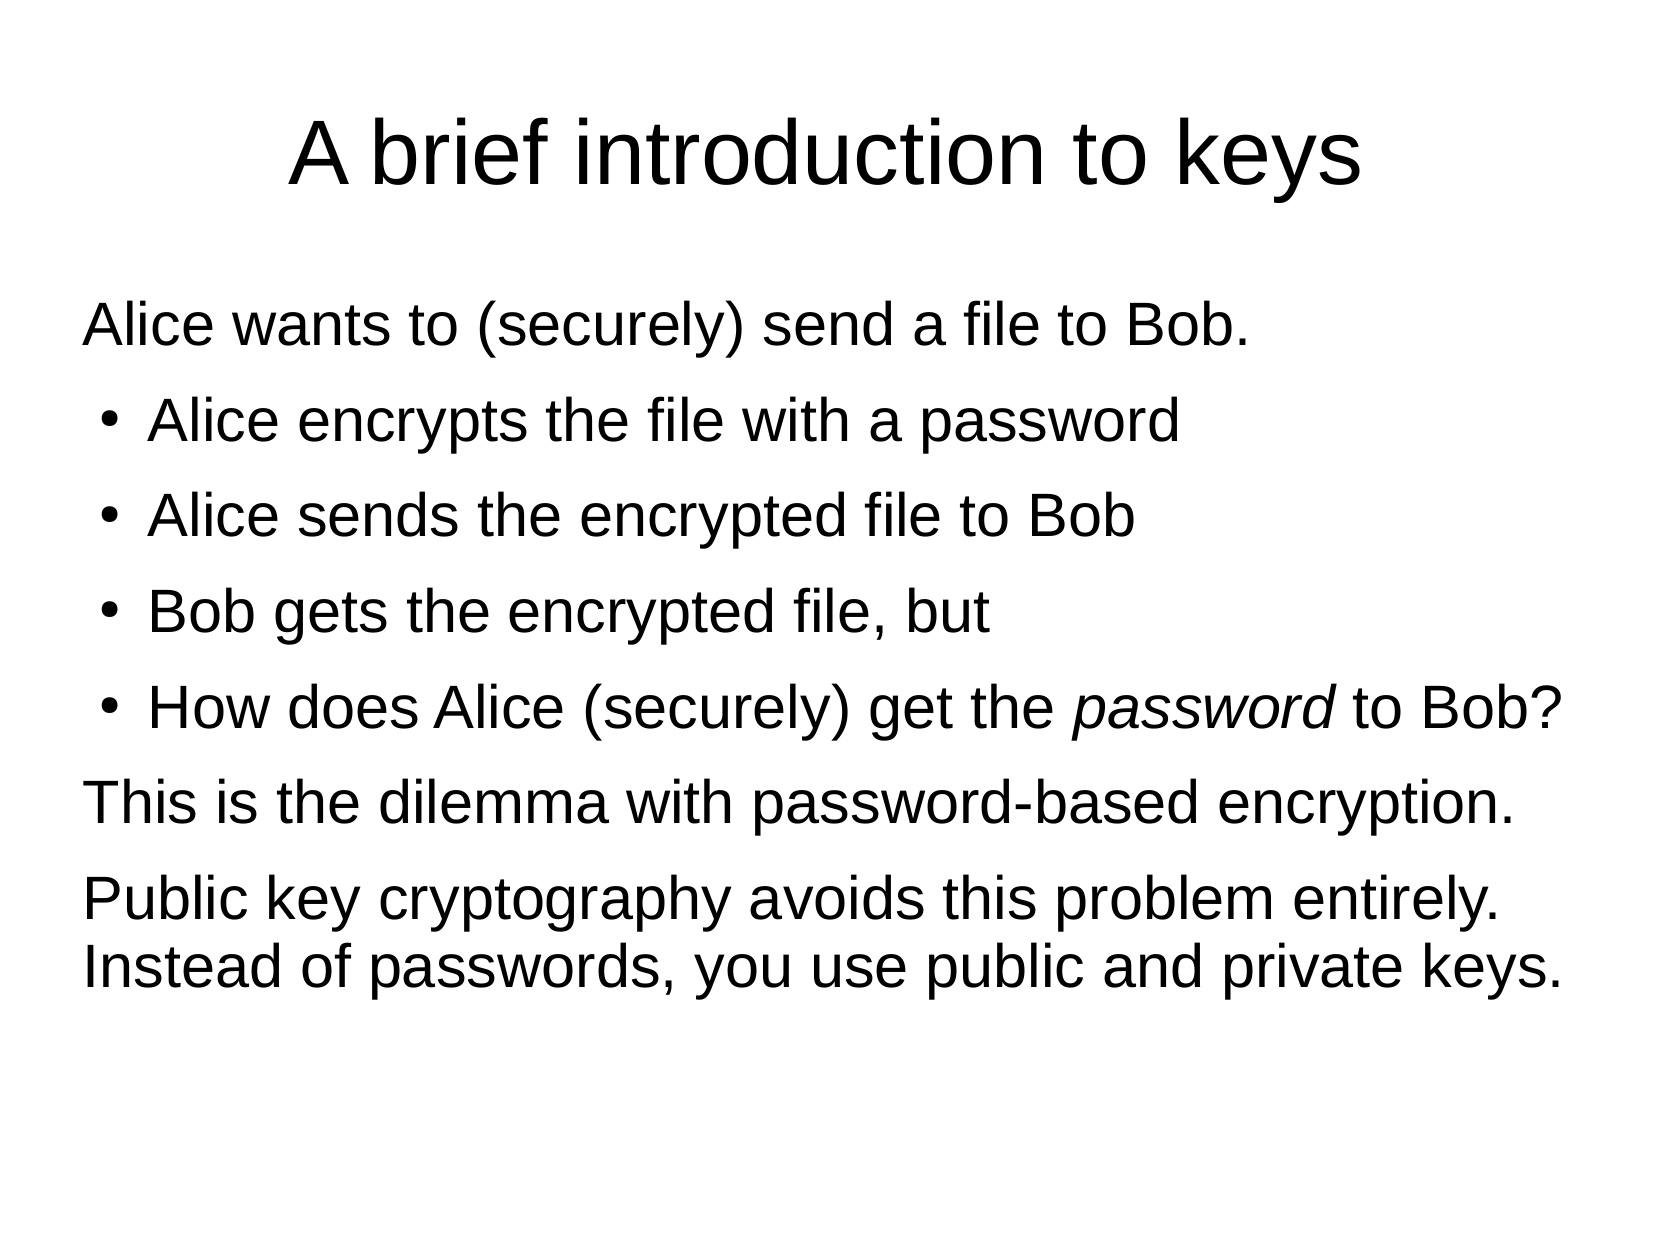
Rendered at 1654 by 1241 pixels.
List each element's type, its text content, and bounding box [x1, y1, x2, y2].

title A brief introduction to keys [82, 49, 1571, 257]
list Alice wants to (securely) send a file to Bob. Alice encrypts the file with a password Alice sends the encrypted file to Bob Bob gets the encrypted file, but How does Alice (securely) get the password to Bob? This is the dilemma with password-based encryption. Public key cryptography avoids this problem entirely. Instead of passwords, you use public and private keys. [82, 290, 1571, 1010]
